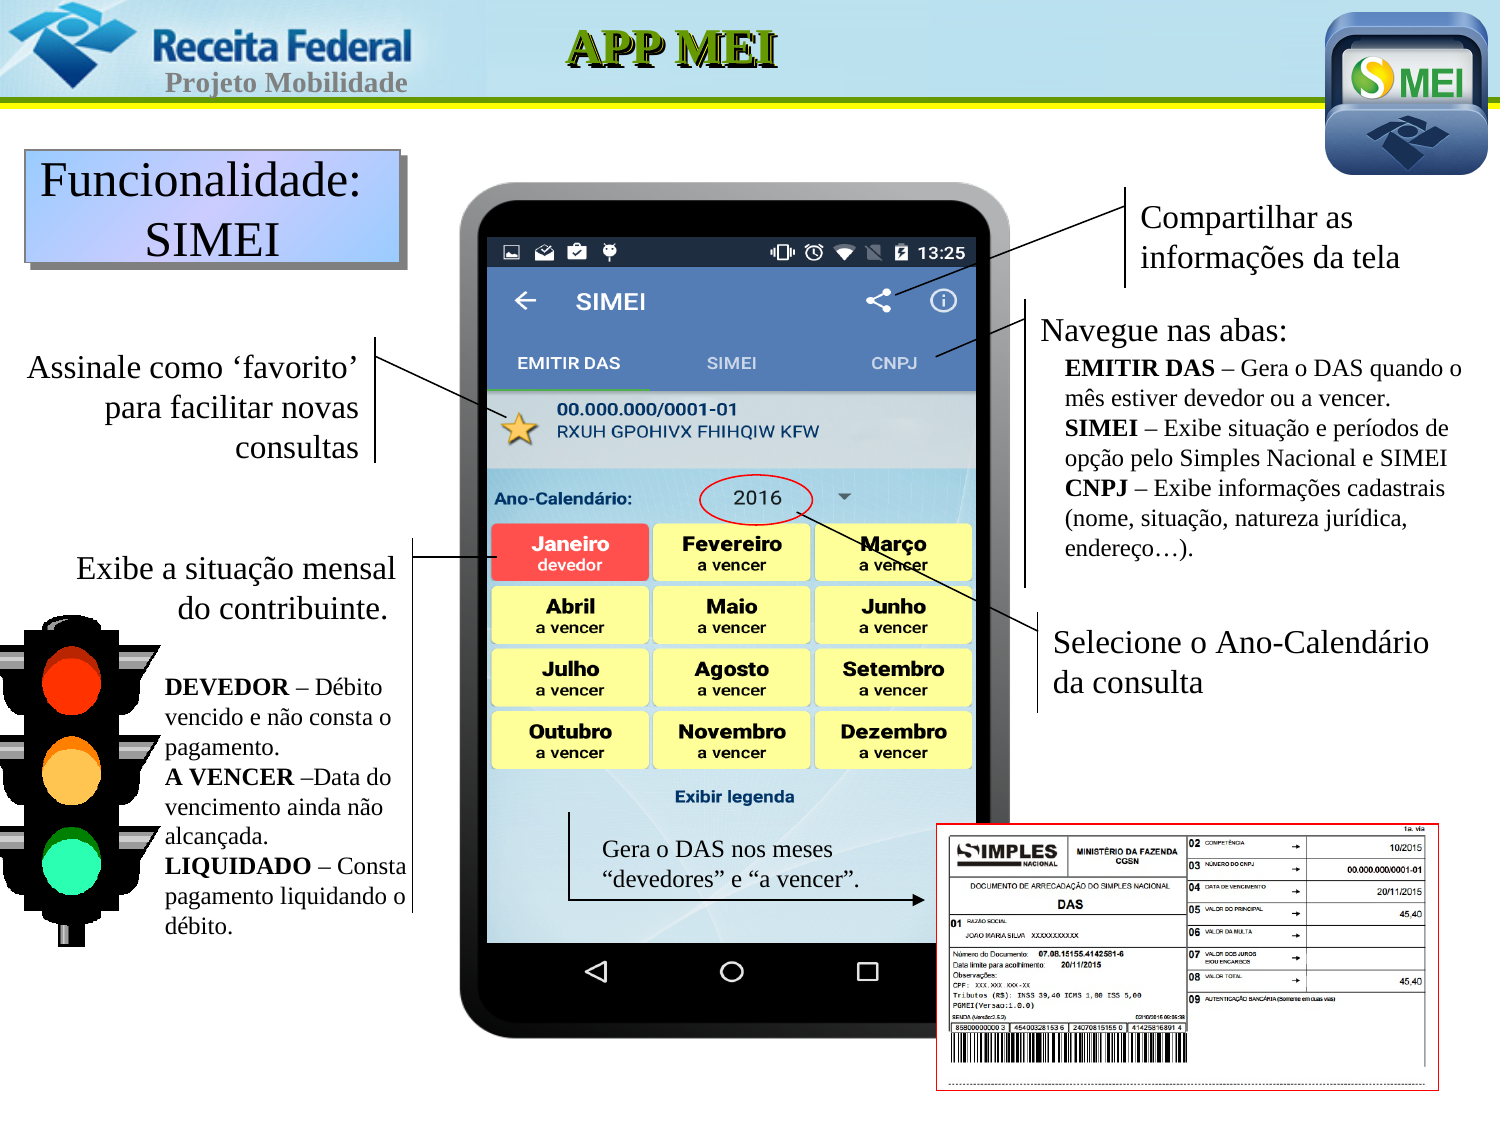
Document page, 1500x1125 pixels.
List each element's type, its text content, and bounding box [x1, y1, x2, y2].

text_box Exibe a situação mensal do contribuinte. [50, 538, 400, 662]
picture [937, 825, 1438, 1090]
text_box Exibe a situação mensal do contribuinte. [163, 901, 400, 913]
text_box DEVEDOR – Débito vencido e não consta o pagamento. A VENCER –Data do vencimento ainda não alcançada. LIQUIDADO – Consta pagamento liquidando o débito. [163, 662, 451, 901]
picture [0, 612, 163, 951]
picture [1325, 12, 1488, 175]
picture [0, 0, 488, 97]
text_box Navegue nas abas: [1037, 300, 1388, 588]
text_box Selecione o Ano-Calendário da consulta [1050, 612, 1463, 713]
picture [701, 476, 811, 524]
text_box EMITIR DAS – Gera o DAS quando o mês estiver devedor ou a vencer. SIMEI – Exibe situação e períodos de opção pelo Simples Nacional e SIMEI CNPJ – Exibe informações cadastrais (nome, situação, natureza jurídica, endereço…). [1050, 337, 1500, 576]
text_box Assinale como ‘favorito’ para facilitar novas consultas [13, 337, 363, 463]
text_box Compartilhar as informações da tela [1138, 187, 1488, 287]
text_box Gera o DAS nos meses “devedores” e “a vencer”. [587, 787, 938, 938]
text_box Funcionalidade: SIMEI [24, 149, 400, 263]
picture [450, 174, 1020, 1045]
